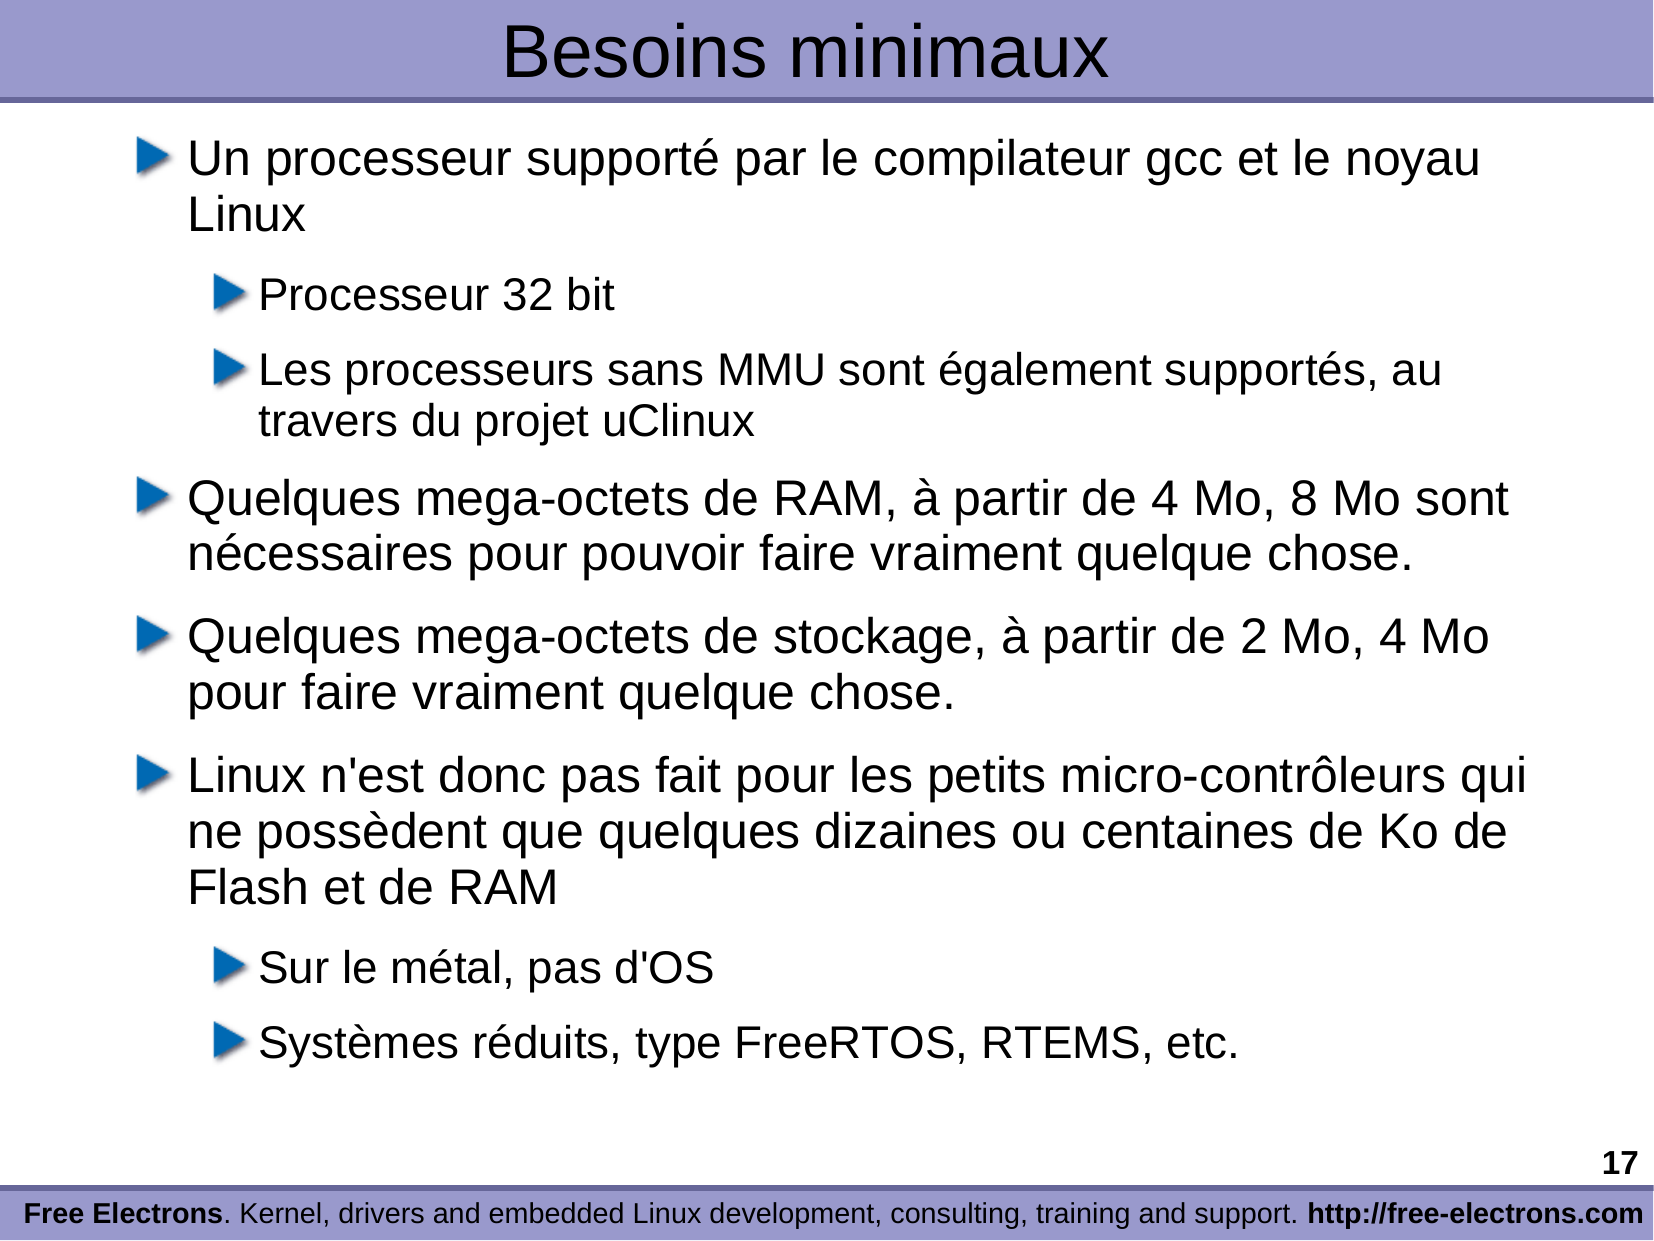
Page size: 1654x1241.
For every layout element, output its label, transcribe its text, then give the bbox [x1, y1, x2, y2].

title Besoins minimaux [60, 4, 1551, 98]
list Un processeur supporté par le compilateur gcc et le noyau Linux Processeur 32 bit Les processeurs sans MMU sont également supportés, au travers du projet uClinux Quelques mega-octets de RAM, à partir de 4 Mo, 8 Mo sont nécessaires pour pouvoir faire vraiment quelque chose. Quelques mega-octets de stockage, à partir de 2 Mo, 4 Mo pour faire vraiment quelque chose. Linux n'est donc pas fait pour les petits micro-contrôleurs qui ne possèdent que quelques dizaines ou centaines de Ko de Flash et de RAM Sur le métal, pas d'OS Systèmes réduits, type FreeRTOS, RTEMS, etc. [116, 130, 1529, 1153]
